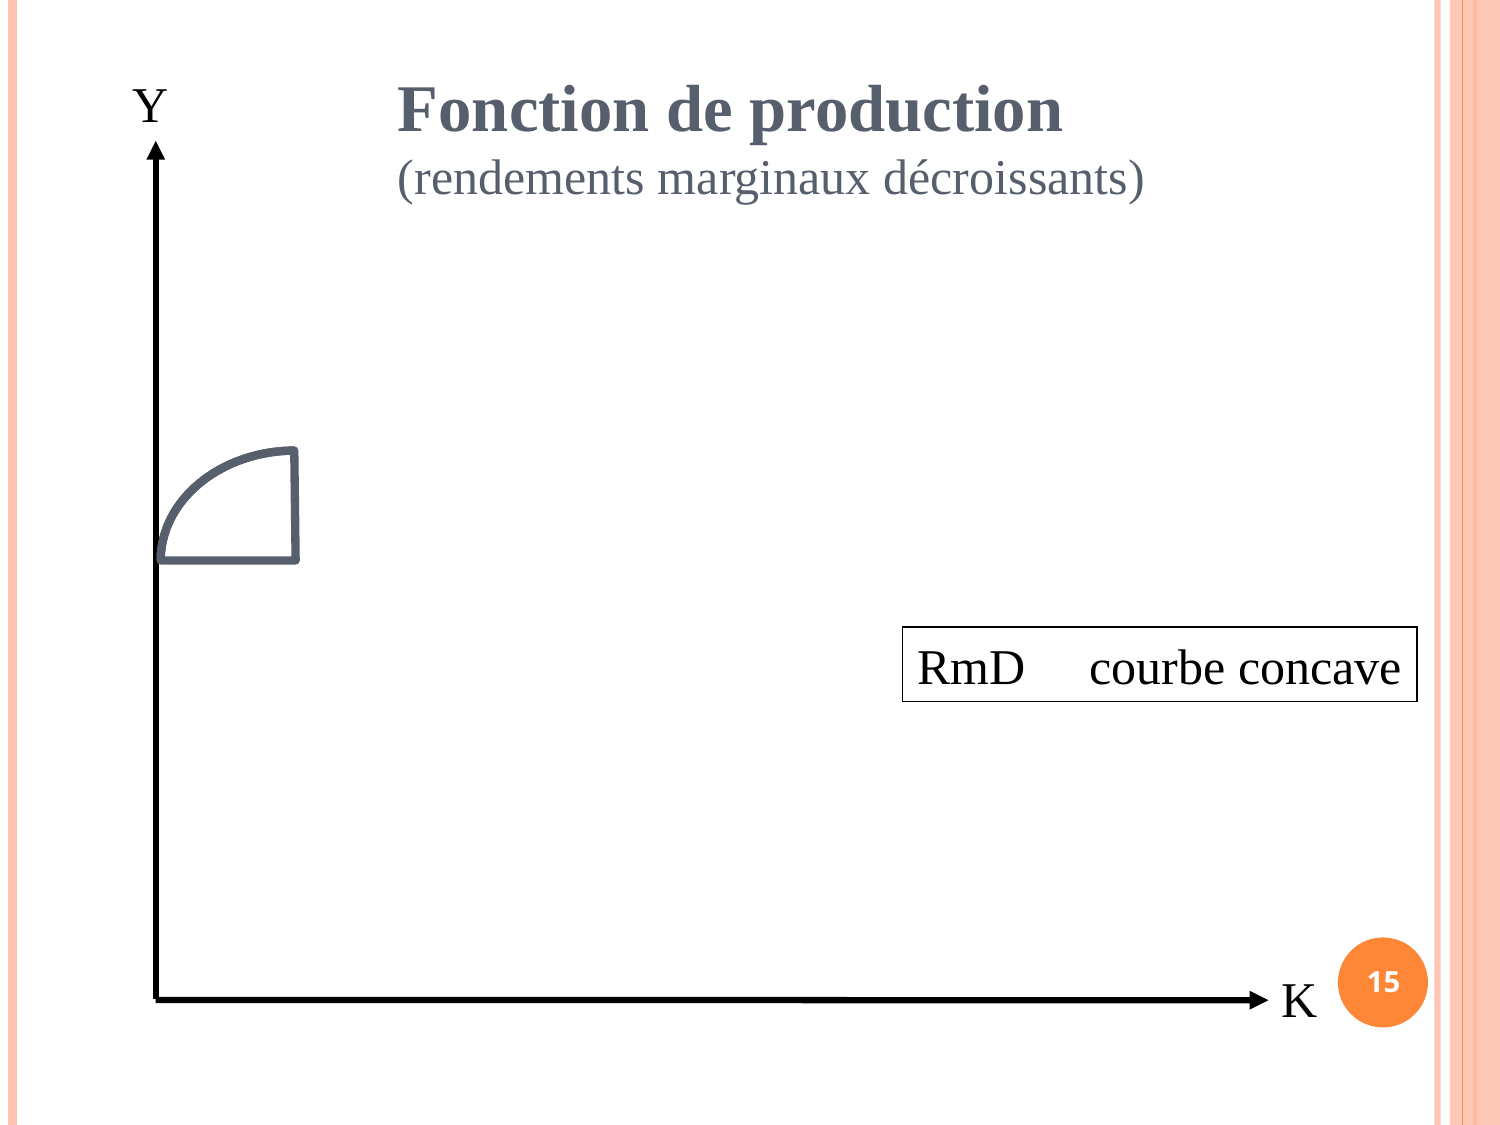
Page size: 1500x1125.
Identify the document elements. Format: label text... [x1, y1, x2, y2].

text_box RmD  courbe concave [902, 626, 1418, 702]
slide_number <numéro> [1333, 940, 1434, 1027]
text_box Y [117, 64, 184, 140]
text_box Fonction de production (rendements marginaux décroissants) [383, 57, 1161, 213]
text_box K [1266, 960, 1333, 1036]
